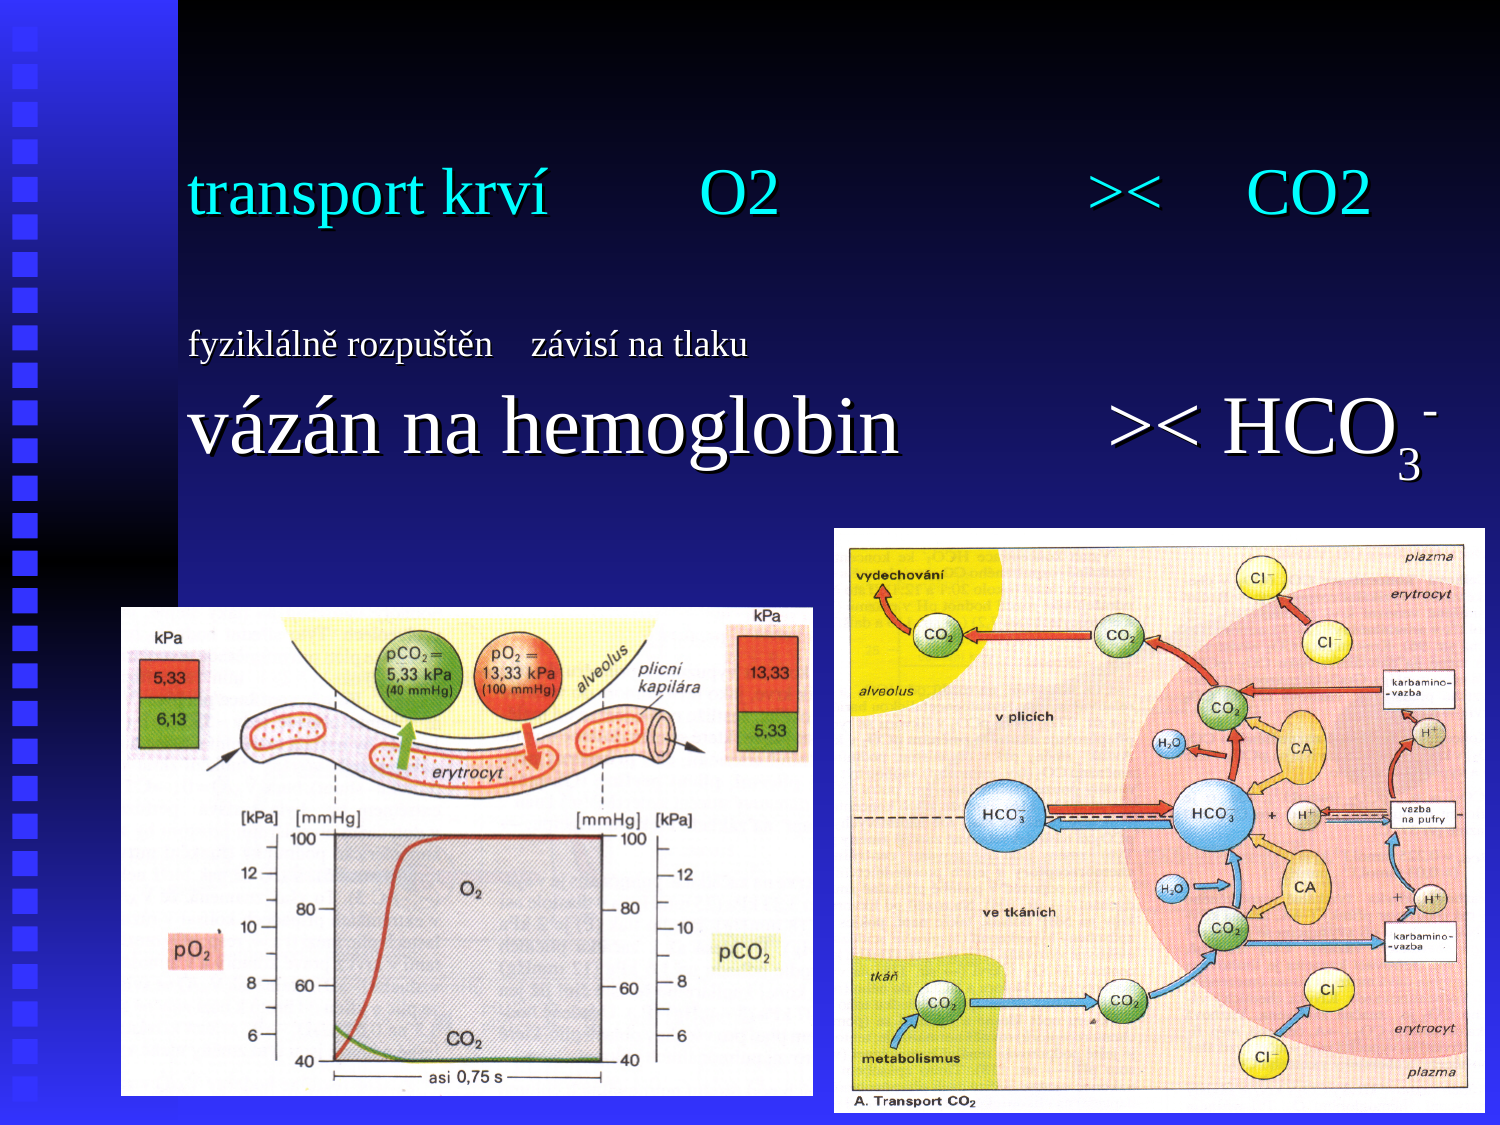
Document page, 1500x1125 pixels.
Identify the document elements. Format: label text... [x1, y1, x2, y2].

picture [121, 607, 813, 1096]
list fyziklálně rozpuštěn závisí na tlaku vázán na hemoglobin >< HCO3- [187, 324, 1463, 624]
title transport krví O2 >< CO2 [187, 99, 1463, 288]
picture [834, 528, 1485, 1113]
